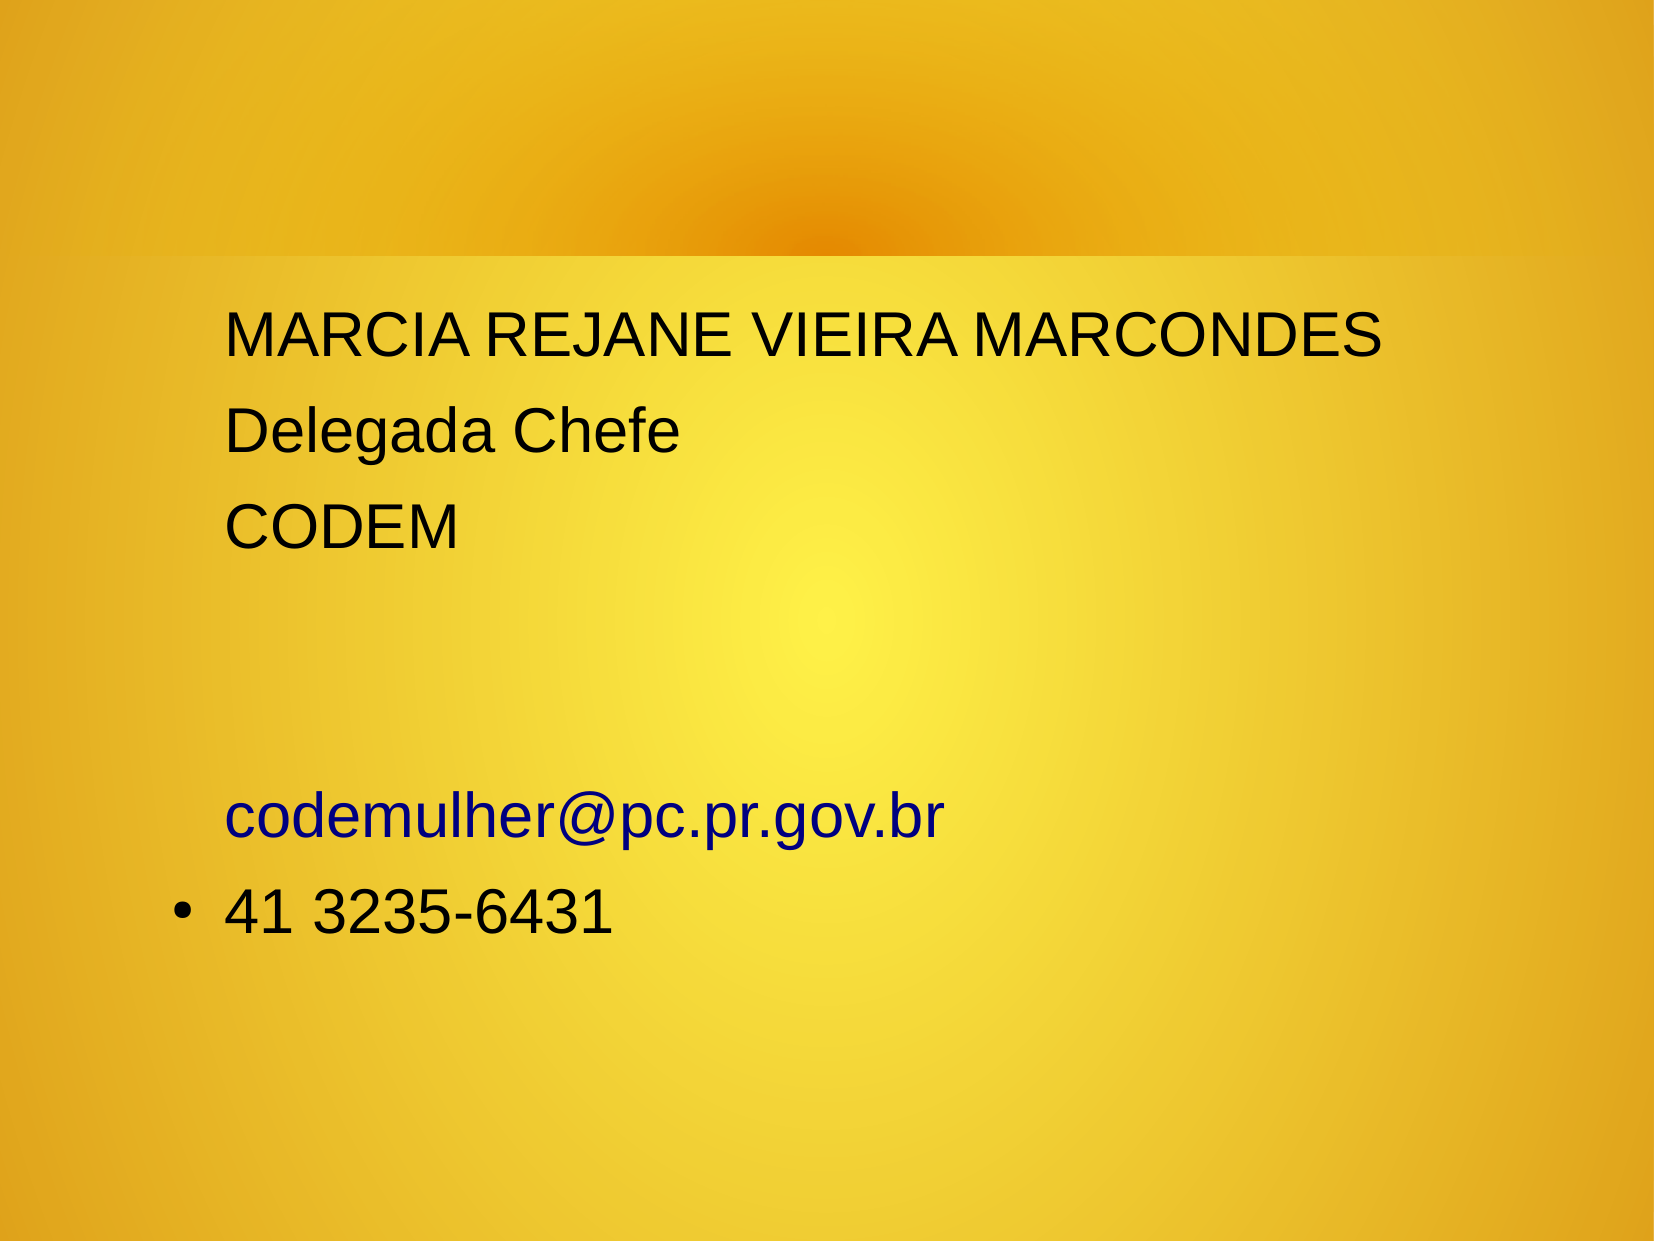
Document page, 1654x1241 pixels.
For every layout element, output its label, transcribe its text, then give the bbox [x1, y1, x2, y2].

list MARCIA REJANE VIEIRA MARCONDES Delegada Chefe CODEM codemulher@pc.pr.gov.br 41 3235-6431 [82, 299, 1571, 1019]
